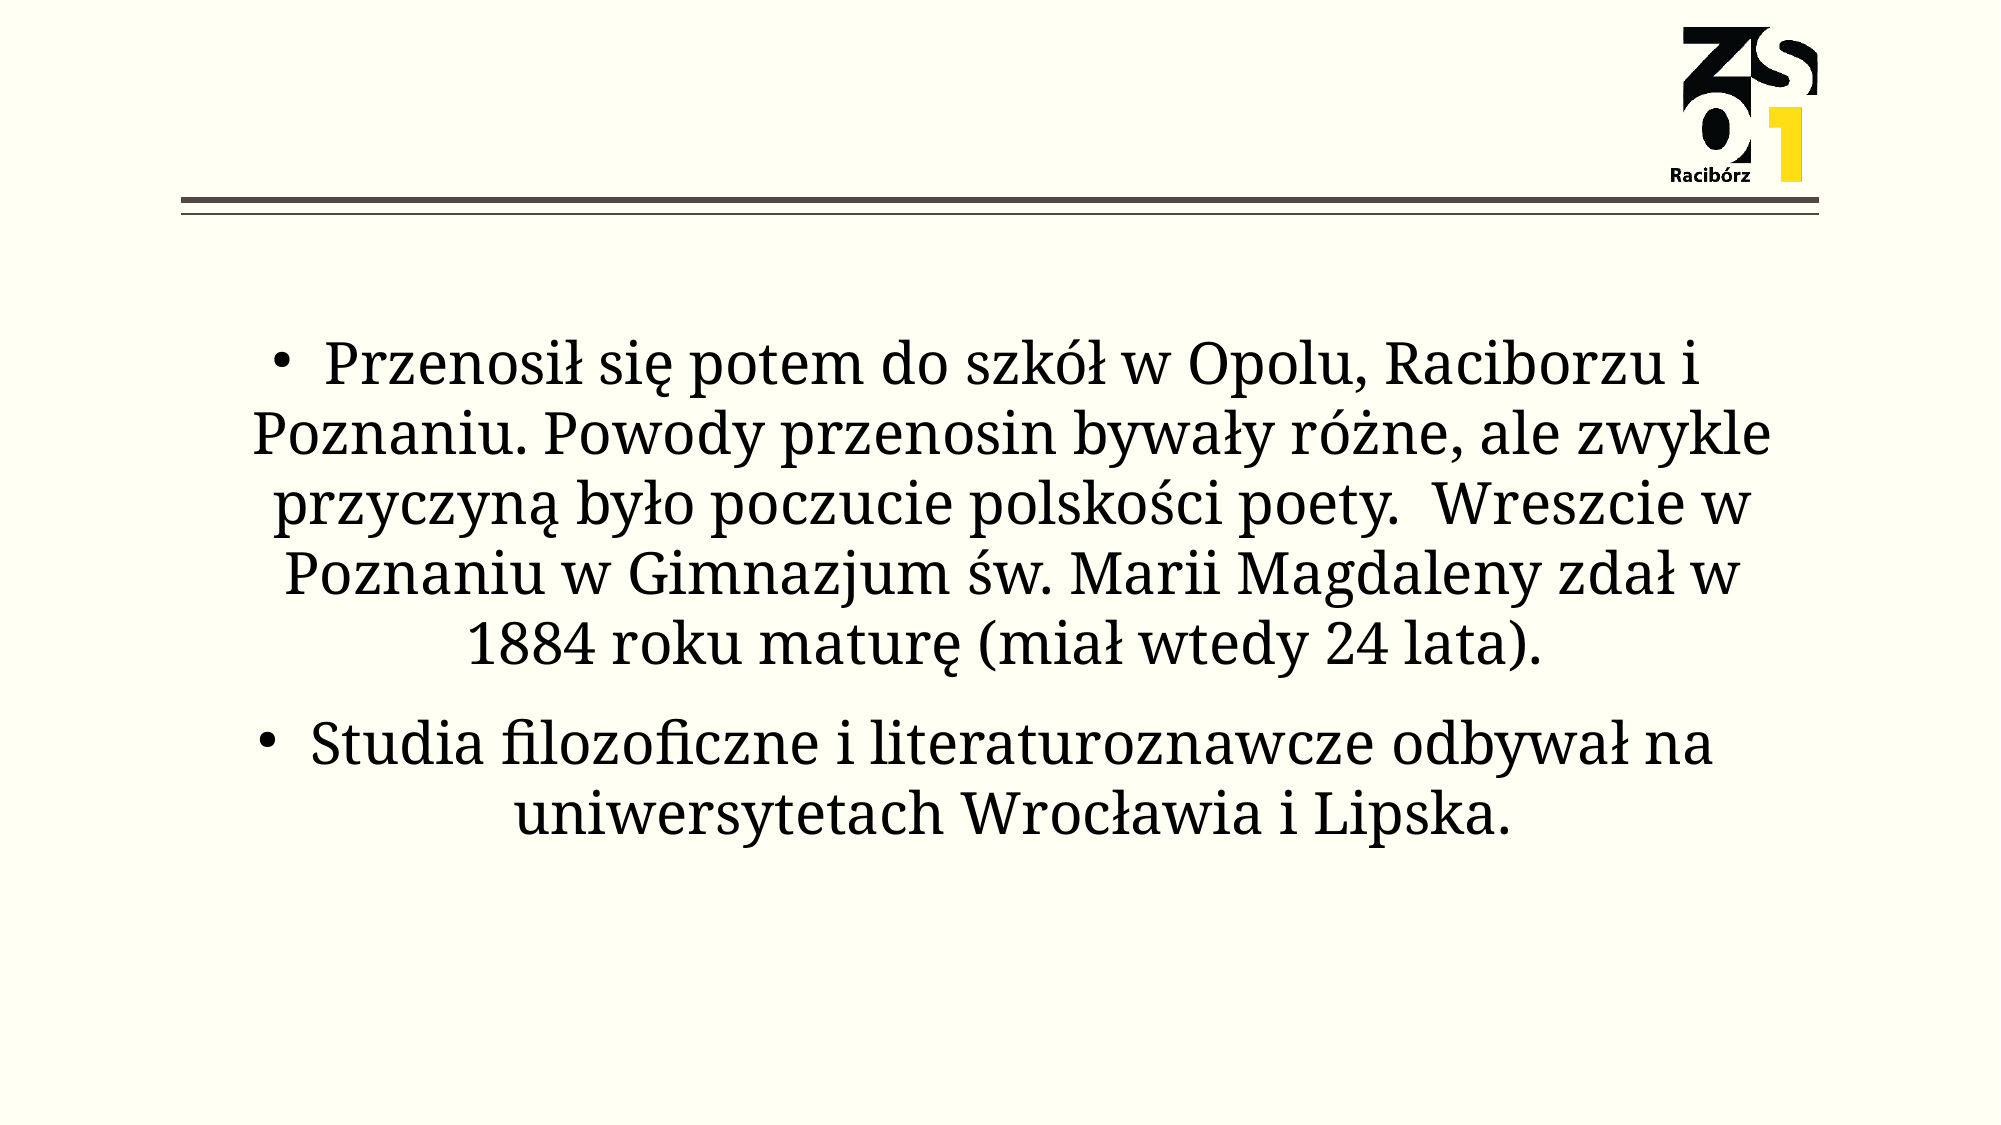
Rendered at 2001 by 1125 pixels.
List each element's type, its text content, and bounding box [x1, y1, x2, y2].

list Przenosił się potem do szkół w Opolu, Raciborzu i Poznaniu. Powody przenosin bywały różne, ale zwykle przyczyną było poczucie polskości poety. Wreszcie w Poznaniu w Gimnazjum św. Marii Magdaleny zdał w 1884 roku maturę (miał wtedy 24 lata). Studia filozoficzne i literaturoznawcze odbywał na uniwersytetach Wrocławia i Lipska. [181, 215, 1813, 957]
picture [1624, 0, 1876, 228]
